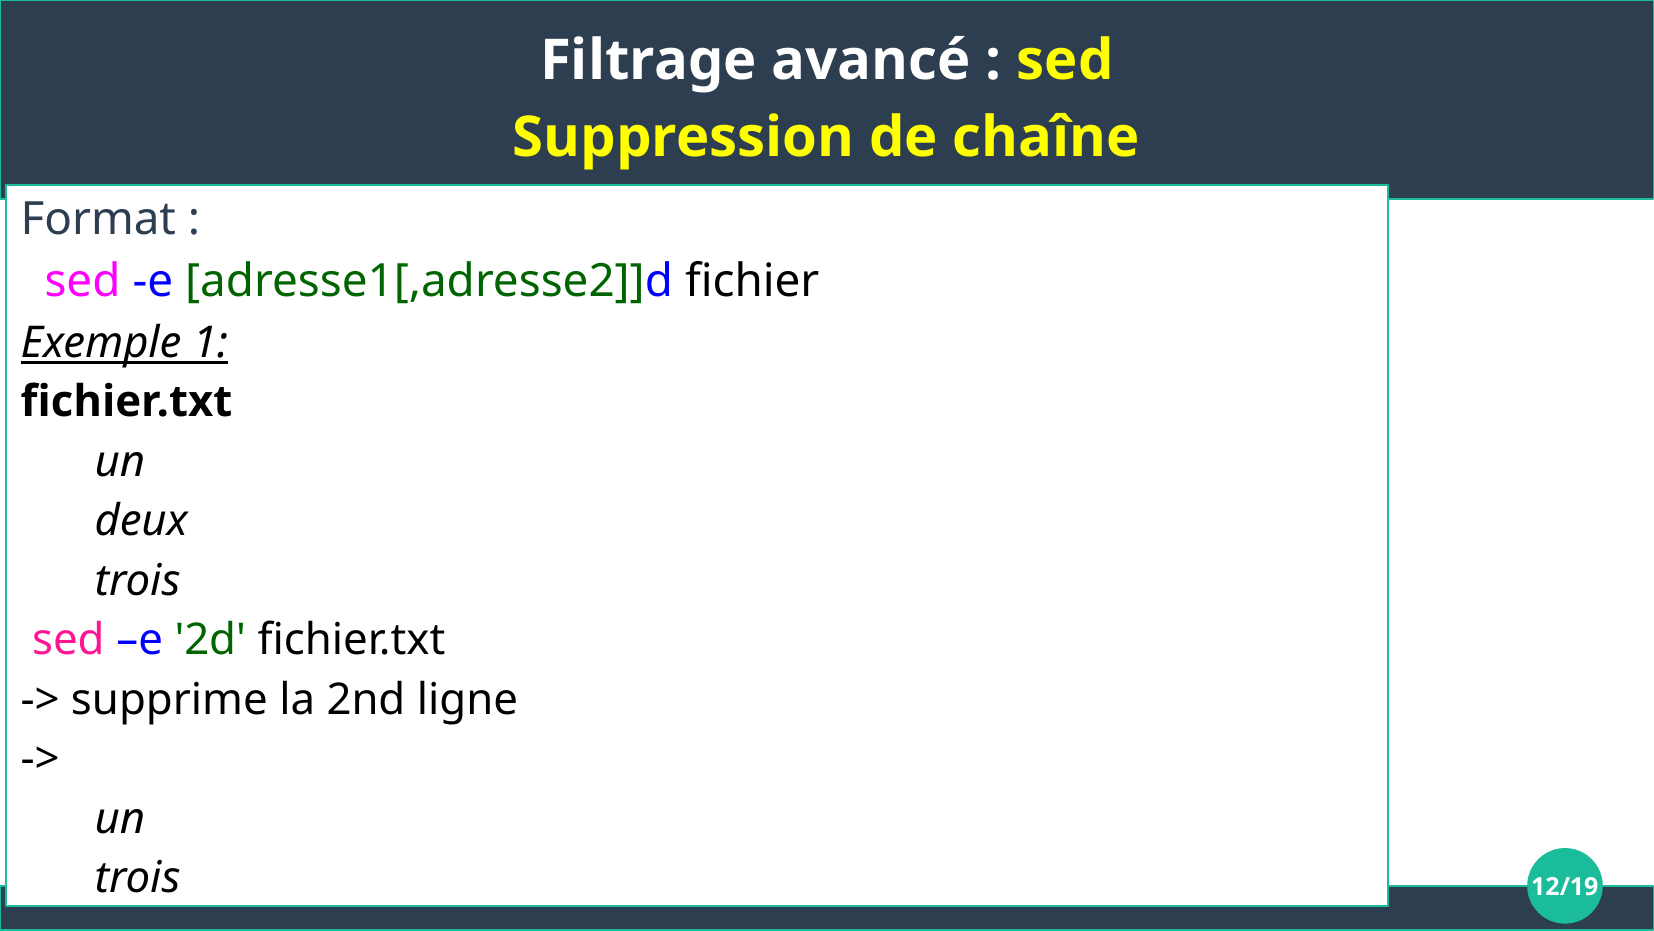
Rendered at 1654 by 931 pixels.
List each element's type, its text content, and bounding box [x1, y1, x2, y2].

text_box Format : sed -e [adresse1[,adresse2]]d fichier Exemple 1: fichier.txt un deux trois sed –e '2d' fichier.txt -> supprime la 2nd ligne -> un trois [5, 185, 1388, 906]
title Filtrage avancé : sed Suppression de chaîne [59, 37, 1595, 155]
